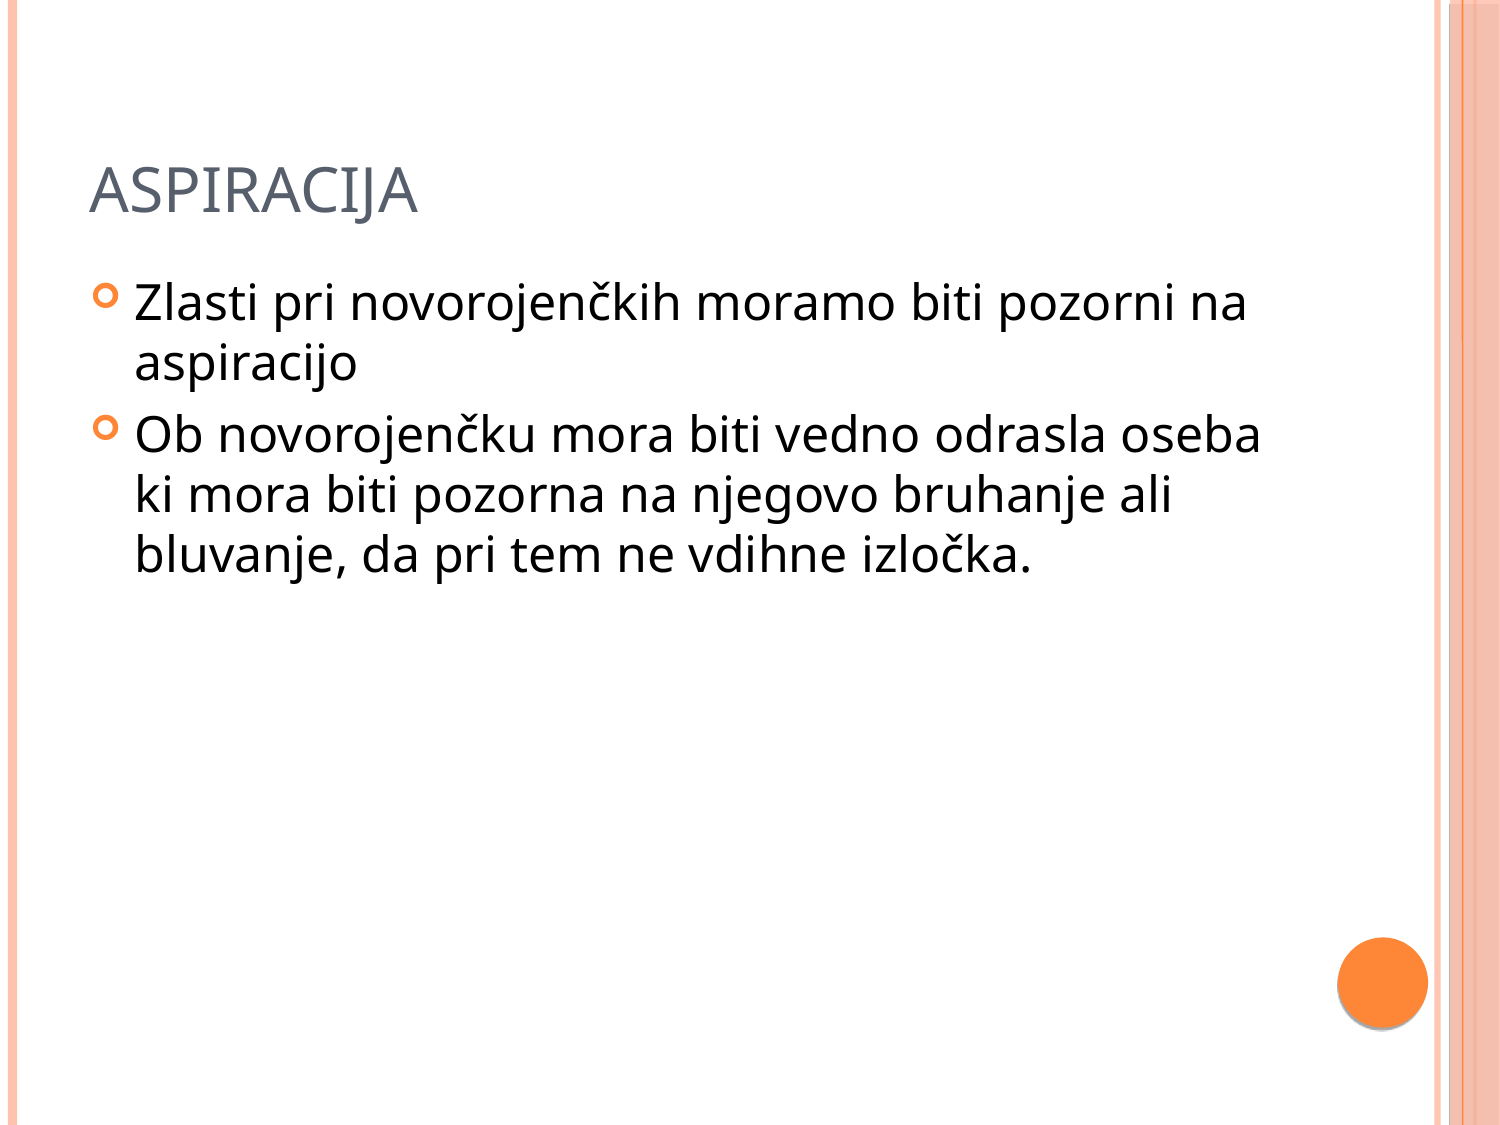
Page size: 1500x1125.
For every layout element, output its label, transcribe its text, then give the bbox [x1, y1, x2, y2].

list Zlasti pri novorojenčkih moramo biti pozorni na aspiracijo Ob novorojenčku mora biti vedno odrasla oseba ki mora biti pozorna na njegovo bruhanje ali bluvanje, da pri tem ne vdihne izločka. [75, 262, 1300, 1062]
title ASPIRACIJA [75, 45, 1300, 233]
